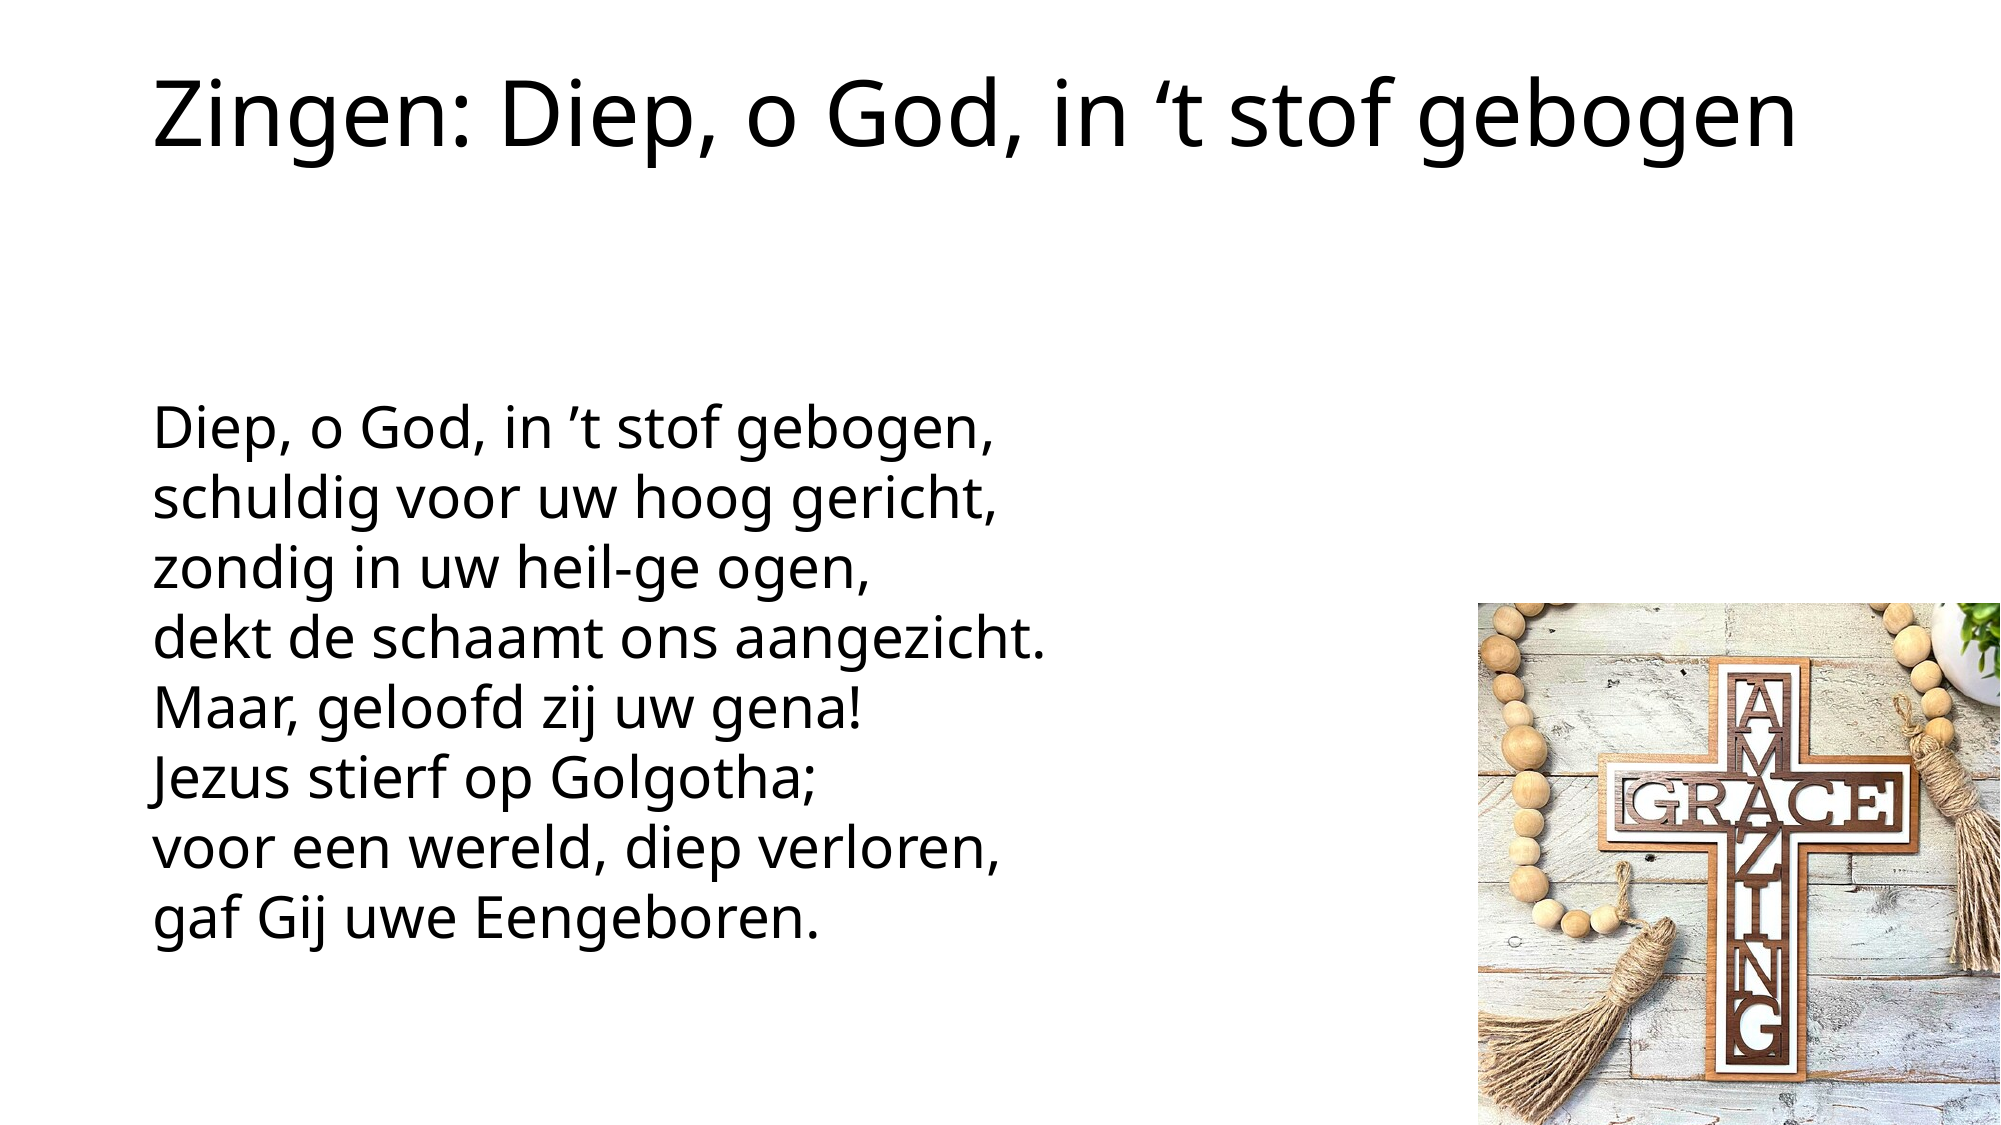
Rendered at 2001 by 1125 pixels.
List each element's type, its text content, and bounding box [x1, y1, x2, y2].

picture [1478, 603, 2000, 1125]
text_box Diep, o God, in ’t stof gebogen, schuldig voor uw hoog gericht, zondig in uw heil-ge ogen, dekt de schaamt ons aangezicht. Maar, geloofd zij uw gena! Jezus stierf op Golgotha; voor een wereld, diep verloren, gaf Gij uwe Eengeboren. [137, 382, 1514, 958]
title Zingen: Diep, o God, in ‘t stof gebogen [137, 59, 1863, 278]
